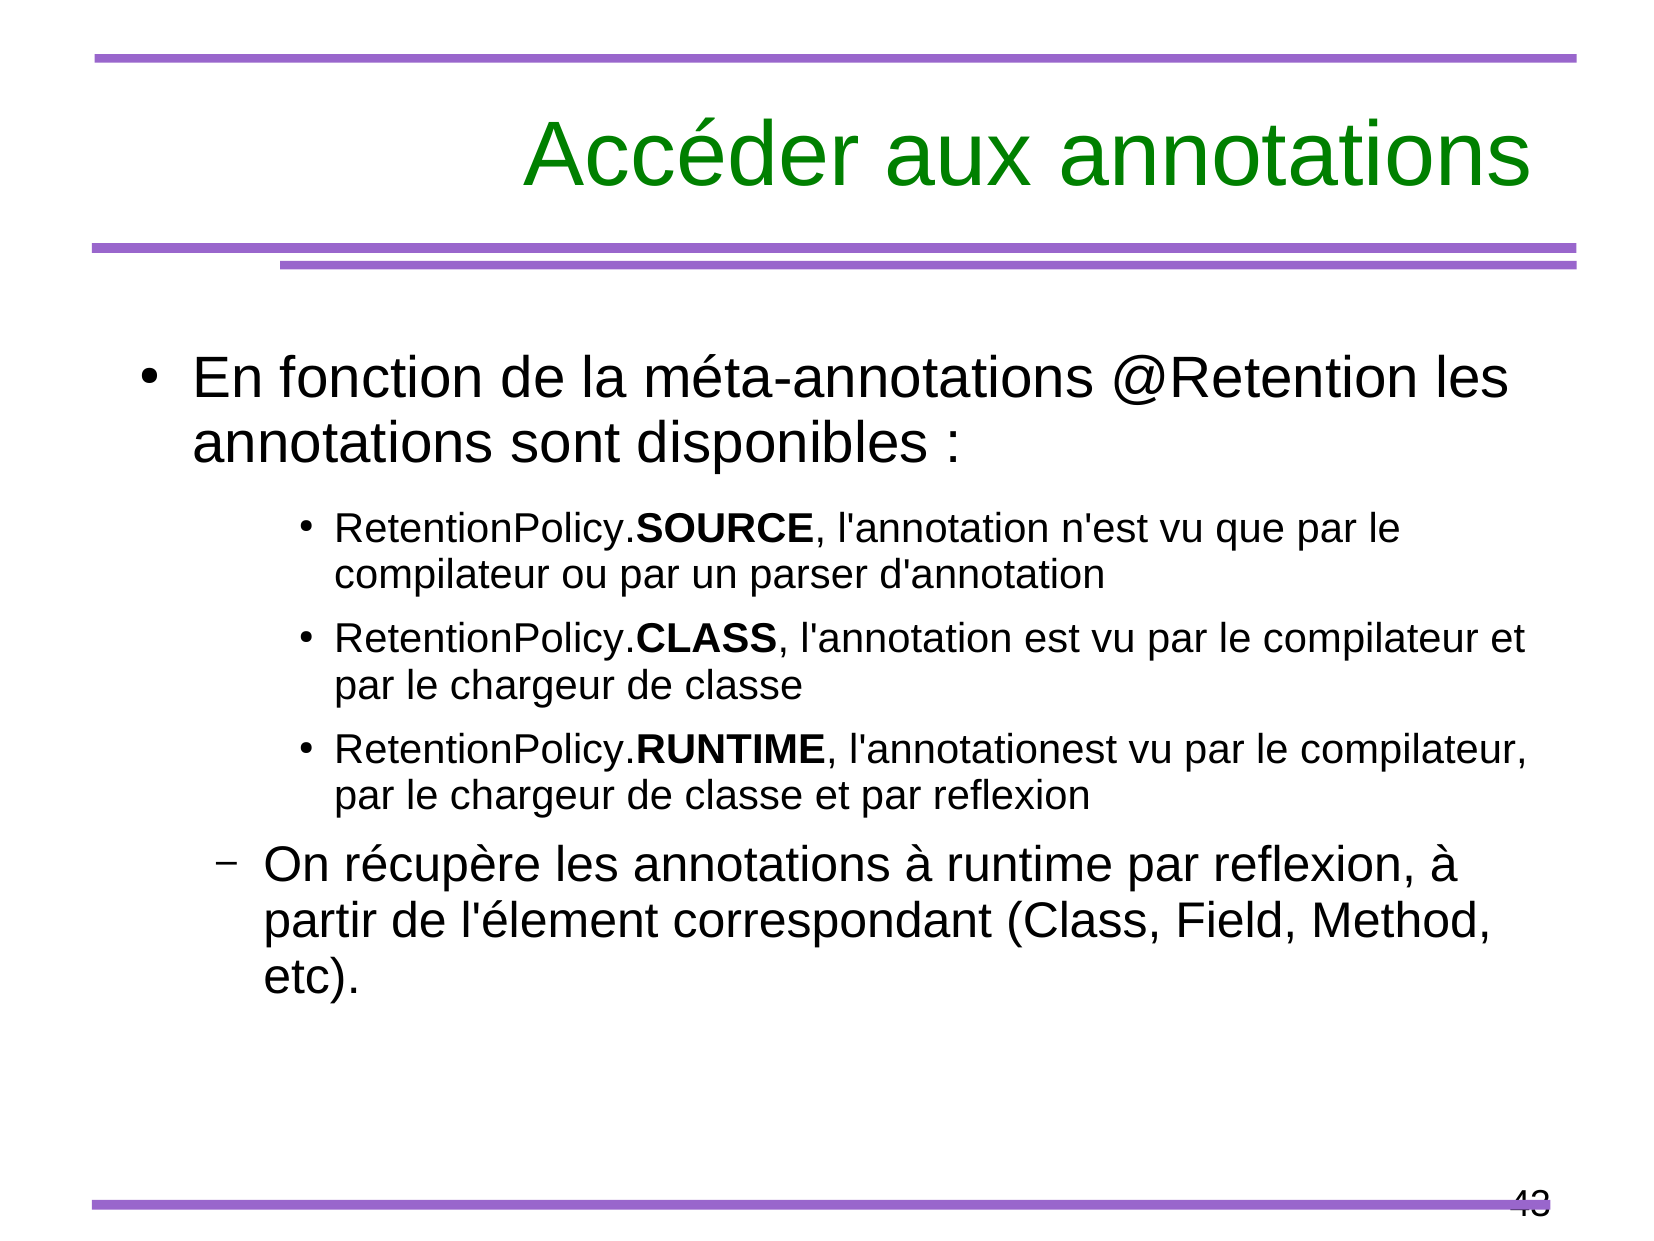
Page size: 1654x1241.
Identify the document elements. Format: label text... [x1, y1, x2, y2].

title Accéder aux annotations [121, 49, 1534, 257]
list En fonction de la méta-annotations @Retention les annotations sont disponibles : RetentionPolicy.SOURCE, l'annotation n'est vu que par le compilateur ou par un parser d'annotation RetentionPolicy.CLASS, l'annotation est vu par le compilateur et par le chargeur de classe RetentionPolicy.RUNTIME, l'annotationest vu par le compilateur, par le chargeur de classe et par reflexion On récupère les annotations à runtime par reflexion, à partir de l'élement correspondant (Class, Field, Method, etc). [121, 344, 1534, 1127]
